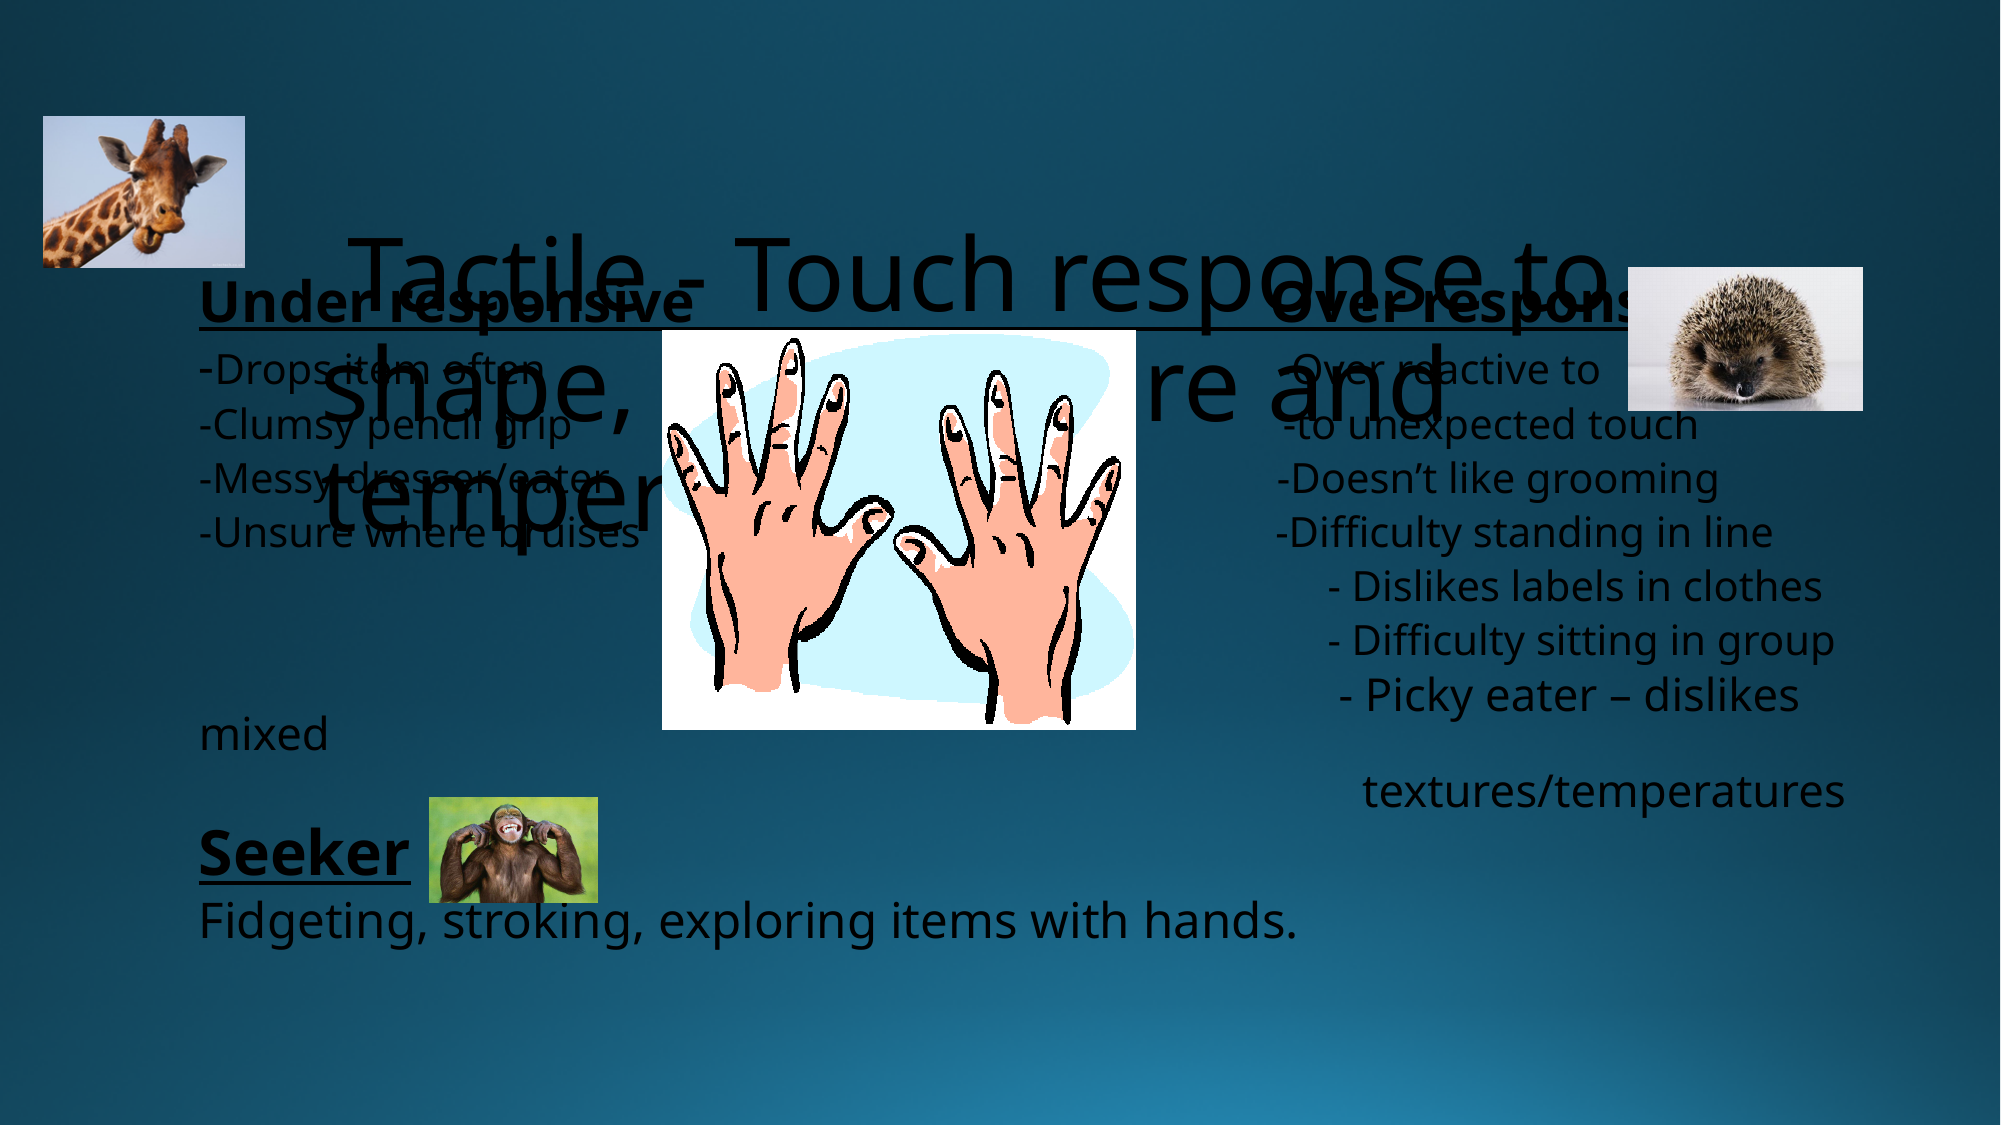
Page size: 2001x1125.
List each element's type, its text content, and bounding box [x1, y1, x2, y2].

title Tactile - Touch response to shape, size, texture and temperature. [305, 215, 1863, 277]
picture [1628, 267, 1863, 411]
picture [429, 797, 598, 904]
list Under responsive Over responsive -Drops item often -Over reactive to -Clumsy pencil grip -to unexpected touch -Messy dresser/eater -Doesn’t like grooming -Unsure where bruises -Difficulty standing in line - Dislikes labels in clothes - Difficulty sitting in group - Picky eater – dislikes mixed textures/temperatures Seeker Fidgeting, stroking, exploring items with hands. [183, 277, 1883, 1014]
picture [43, 116, 245, 268]
picture [662, 330, 1136, 730]
text_box [321, 760, 2000, 1125]
